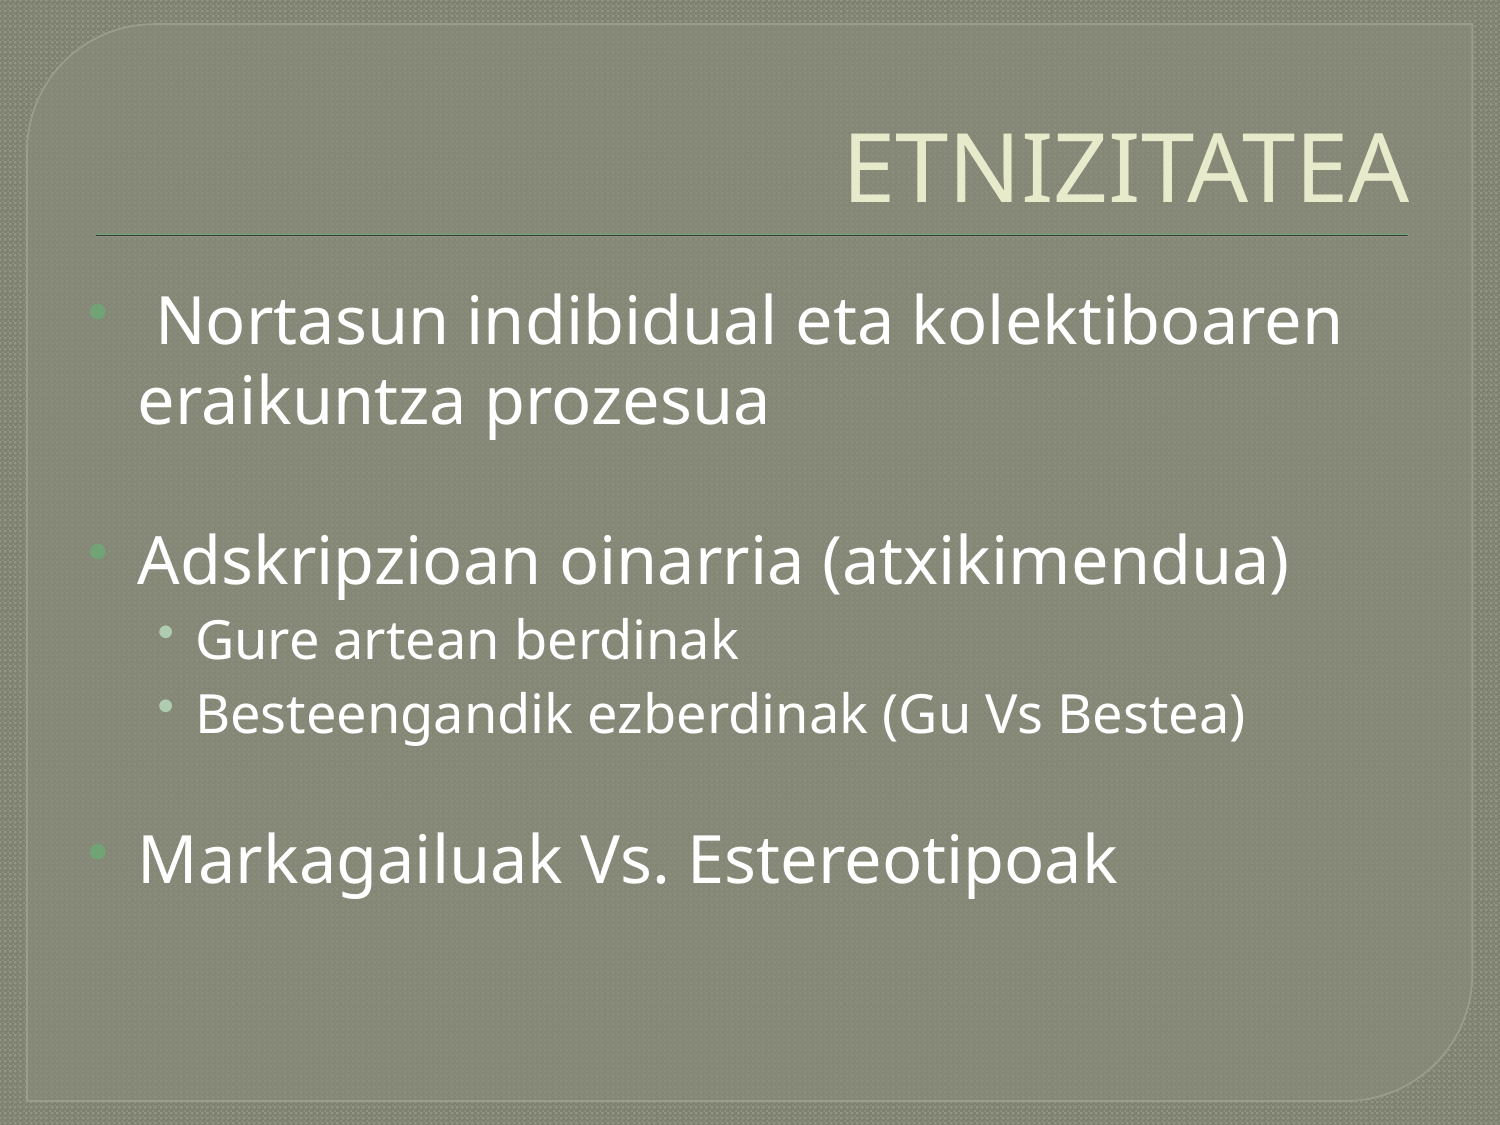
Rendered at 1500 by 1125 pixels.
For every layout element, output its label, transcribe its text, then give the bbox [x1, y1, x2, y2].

list Nortasun indibidual eta kolektiboaren eraikuntza prozesua Adskripzioan oinarria (atxikimendua) Gure artean berdinak Besteengandik ezberdinak (Gu Vs Bestea) Markagailuak Vs. Estereotipoak [75, 270, 1425, 1013]
title ETNIZITATEA [75, 41, 1425, 230]
picture [0, 0, 1500, 1125]
